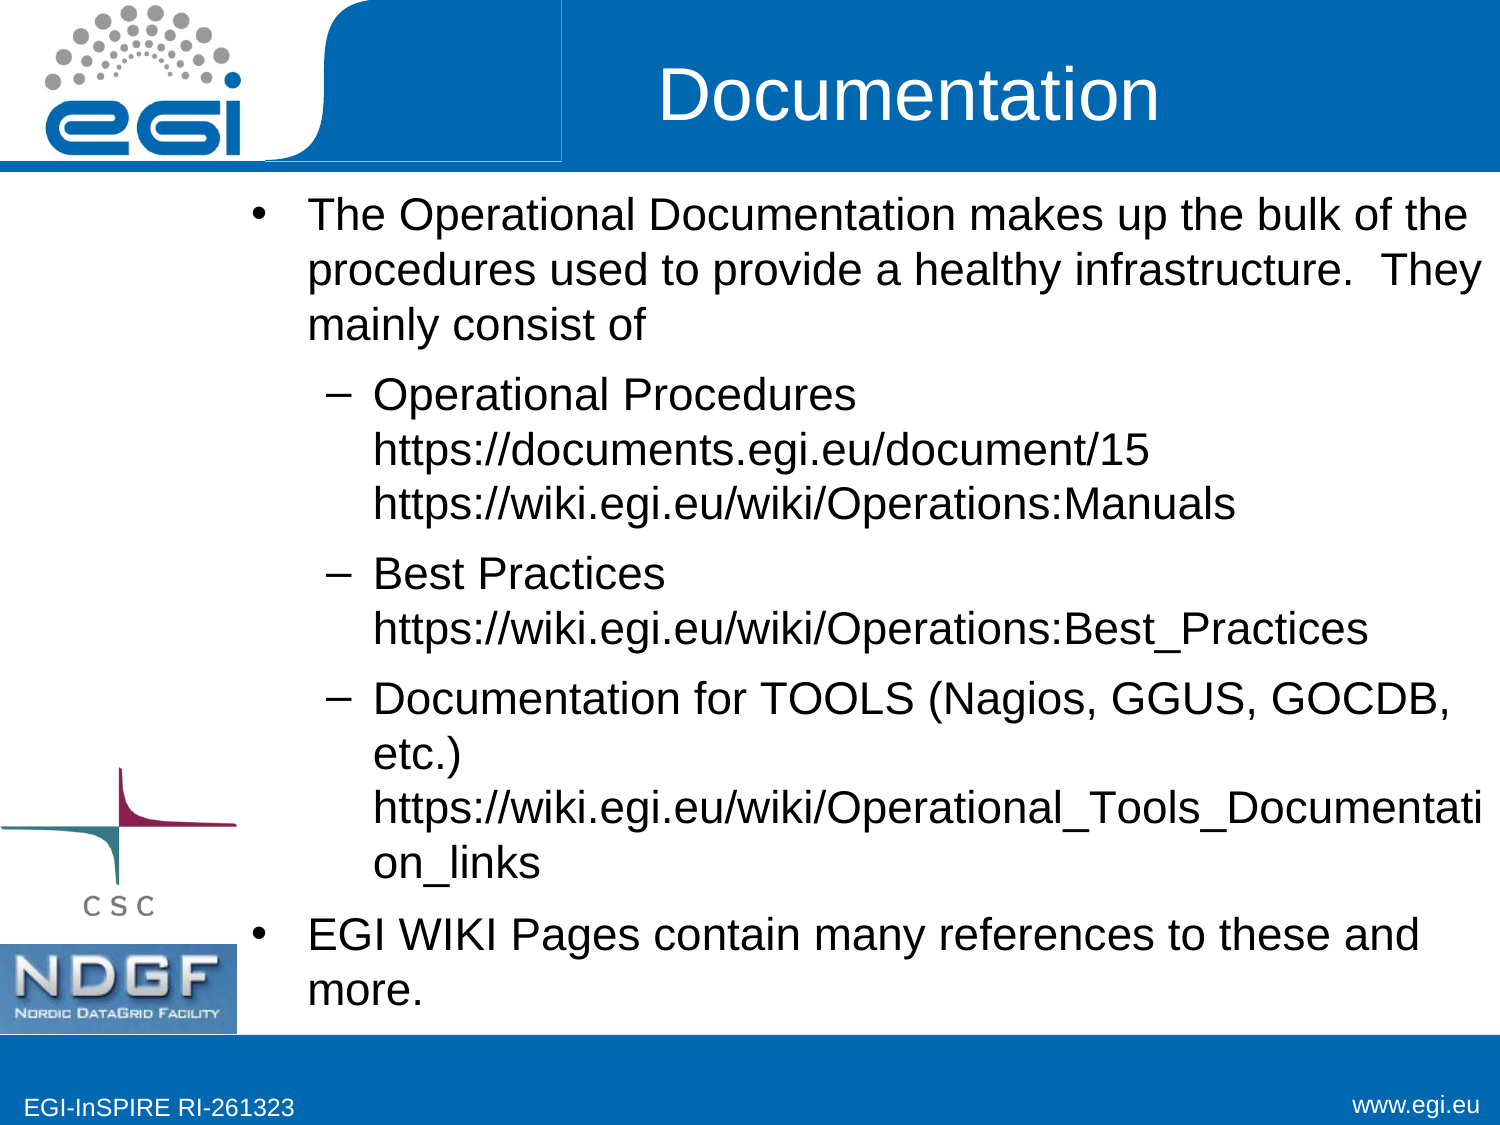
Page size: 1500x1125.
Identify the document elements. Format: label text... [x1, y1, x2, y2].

title Documentation [348, 0, 1471, 177]
picture [0, 944, 236, 1034]
picture [0, 767, 236, 916]
list The Operational Documentation makes up the bulk of the procedures used to provide a healthy infrastructure. They mainly consist of Operational Procedures https://documents.egi.eu/document/15 https://wiki.egi.eu/wiki/Operations:Manuals Best Practices https://wiki.egi.eu/wiki/Operations:Best_Practices Documentation for TOOLS (Nagios, GGUS, GOCDB, etc.) https://wiki.egi.eu/wiki/Operational_Tools_Documentation_links EGI WIKI Pages contain many references to these and more. [236, 177, 1500, 1093]
picture [0, 0, 265, 161]
